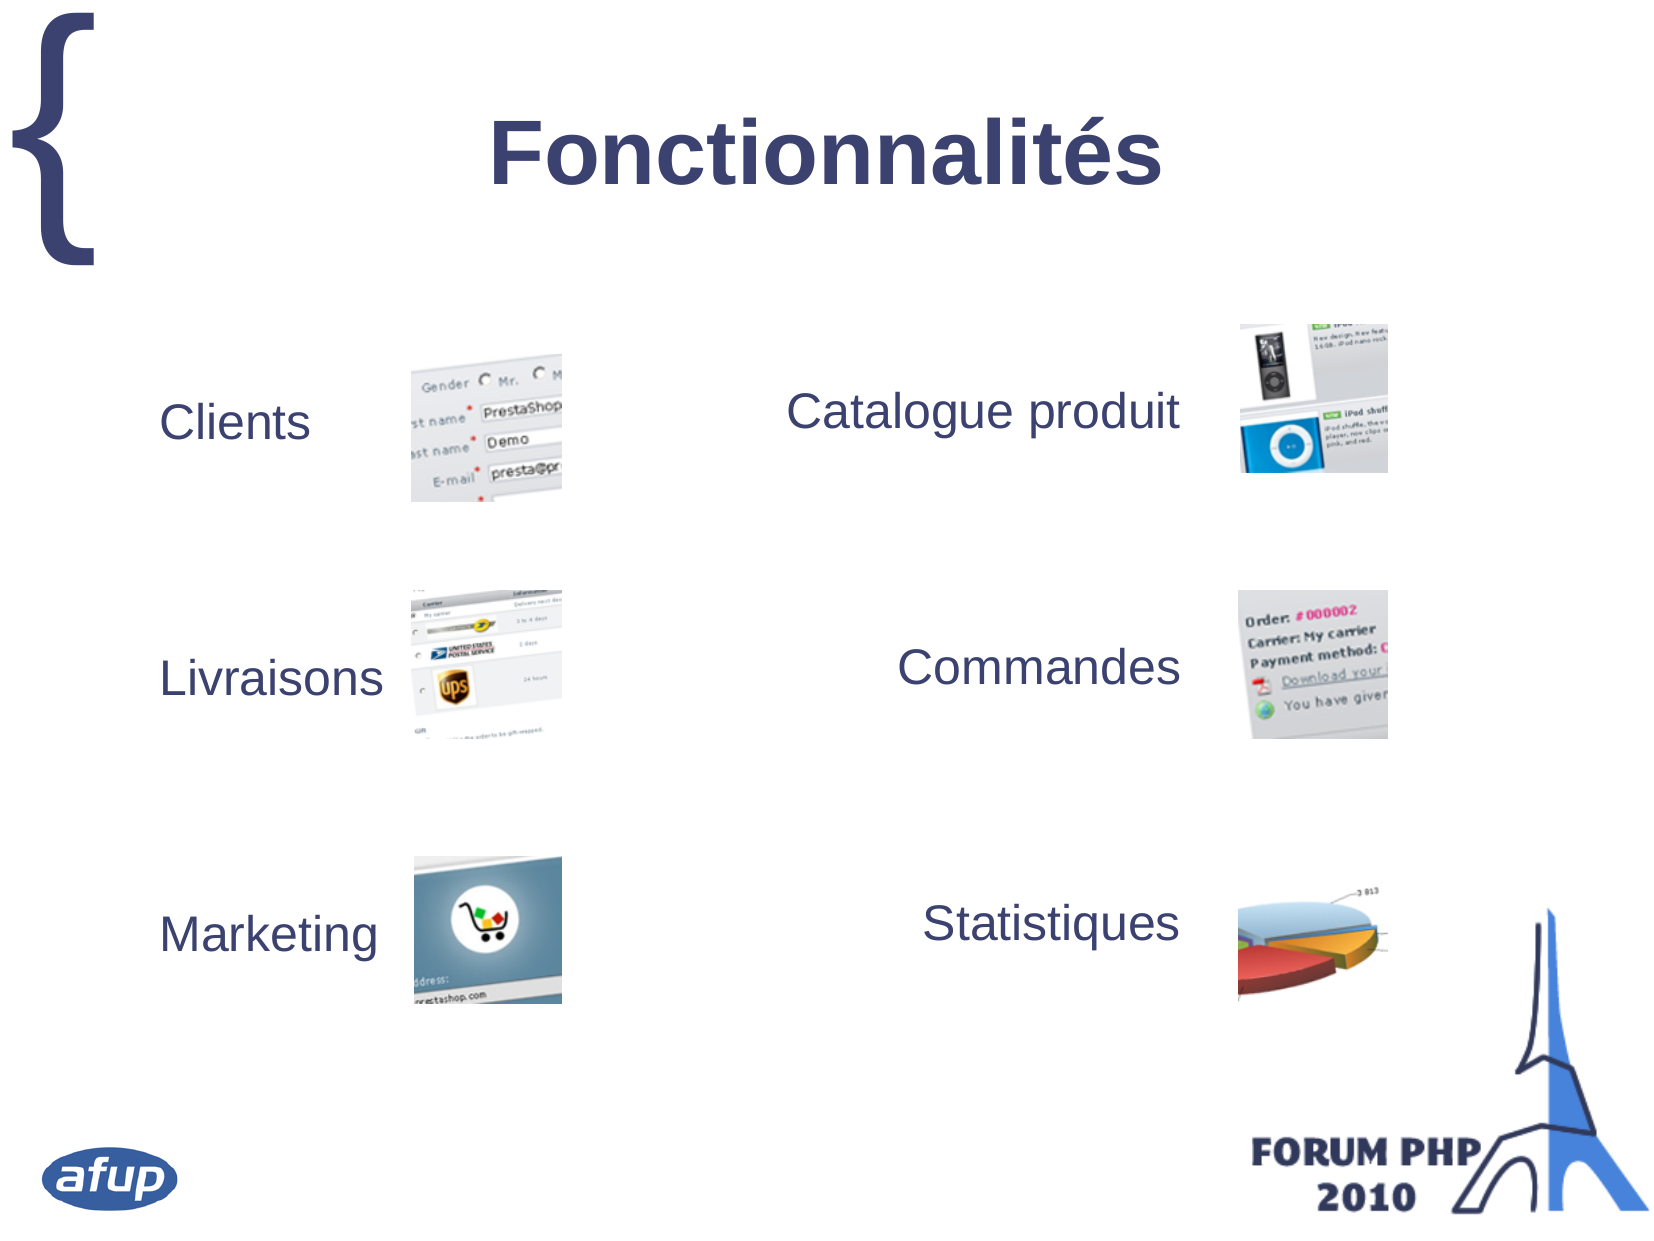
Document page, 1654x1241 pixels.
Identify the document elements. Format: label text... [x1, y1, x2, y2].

picture [414, 856, 562, 1004]
picture [41, 1146, 178, 1211]
picture [1238, 854, 1650, 1241]
list Clients Livraisons Marketing [88, 309, 833, 1152]
list Catalogue produit Commandes Statistiques [561, 383, 1182, 1226]
picture [1240, 324, 1388, 473]
picture [411, 590, 562, 739]
picture [1238, 590, 1388, 739]
picture [411, 354, 562, 502]
title Fonctionnalités [82, 49, 1571, 257]
